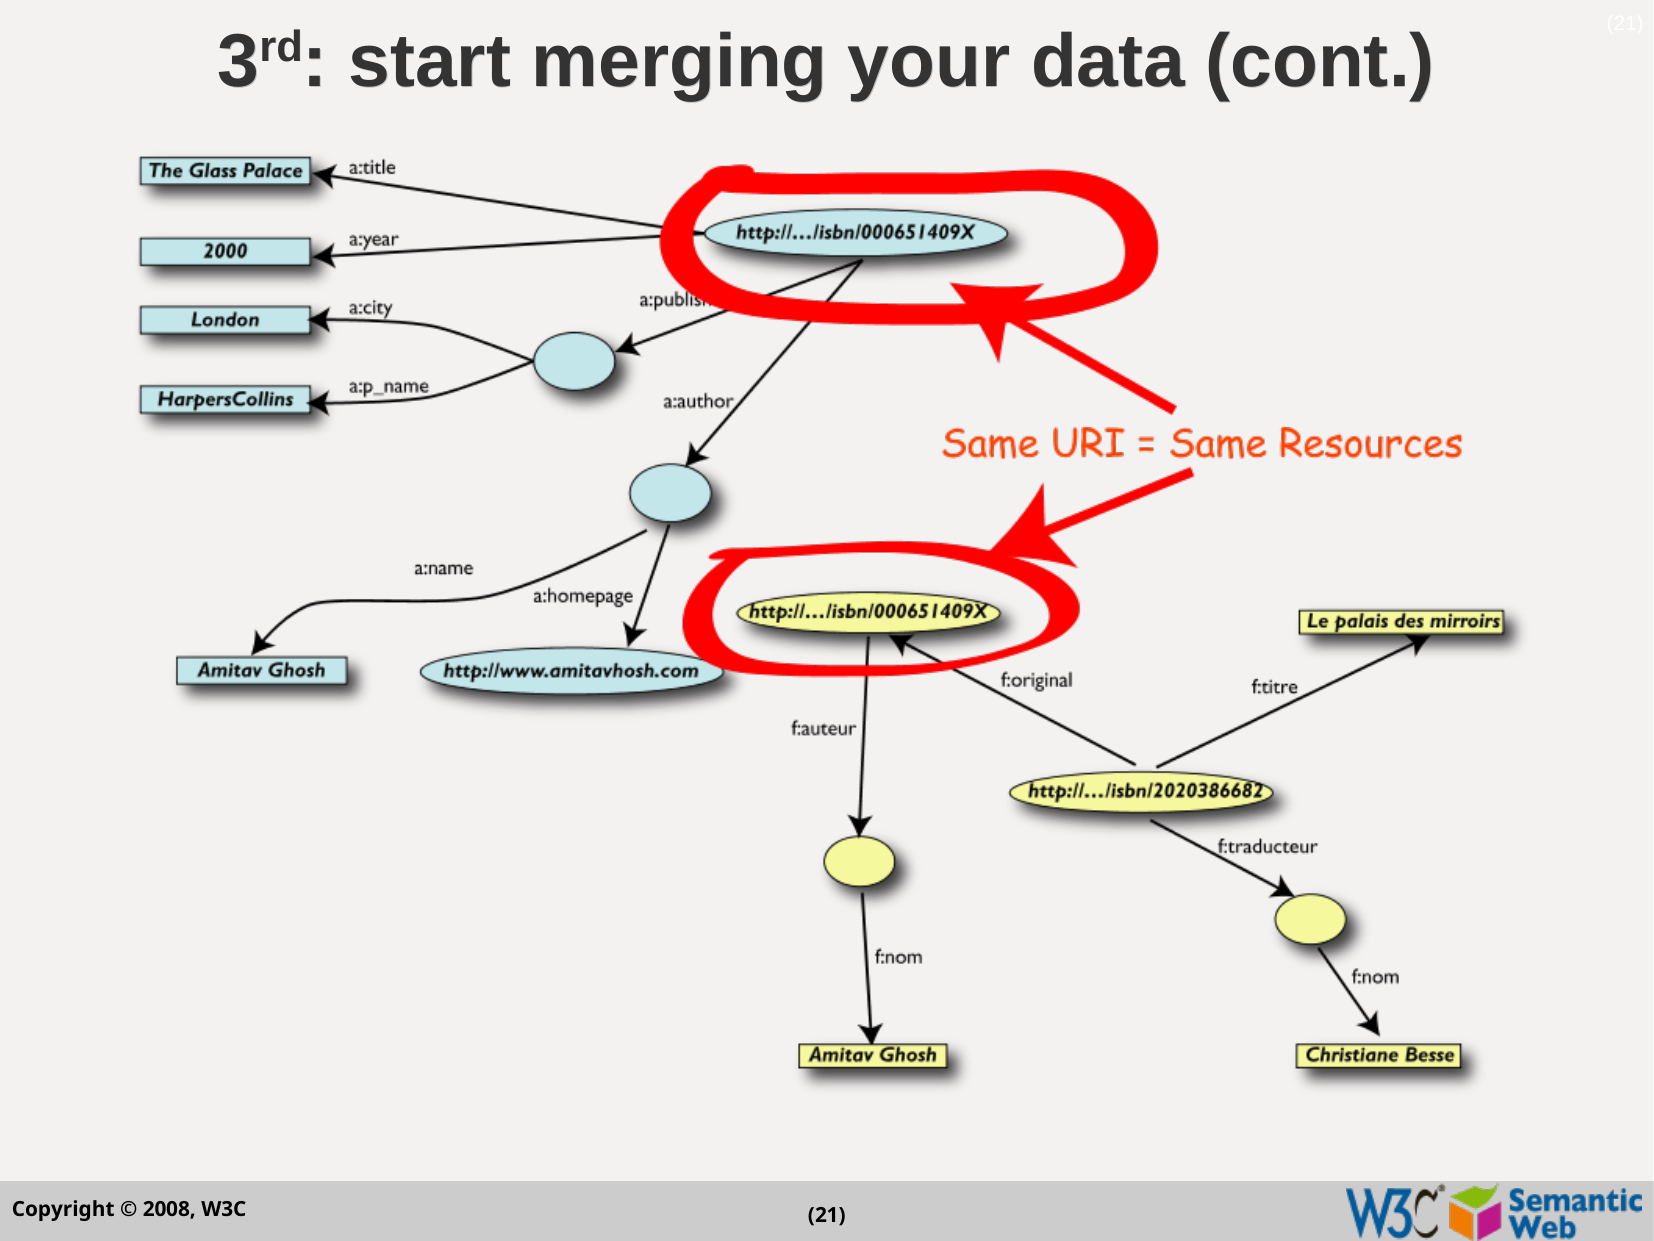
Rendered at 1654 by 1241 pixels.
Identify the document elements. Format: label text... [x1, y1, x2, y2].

picture [128, 146, 1535, 1100]
picture [1346, 1181, 1642, 1241]
title 3rd: start merging your data (cont.) [0, 0, 1654, 119]
